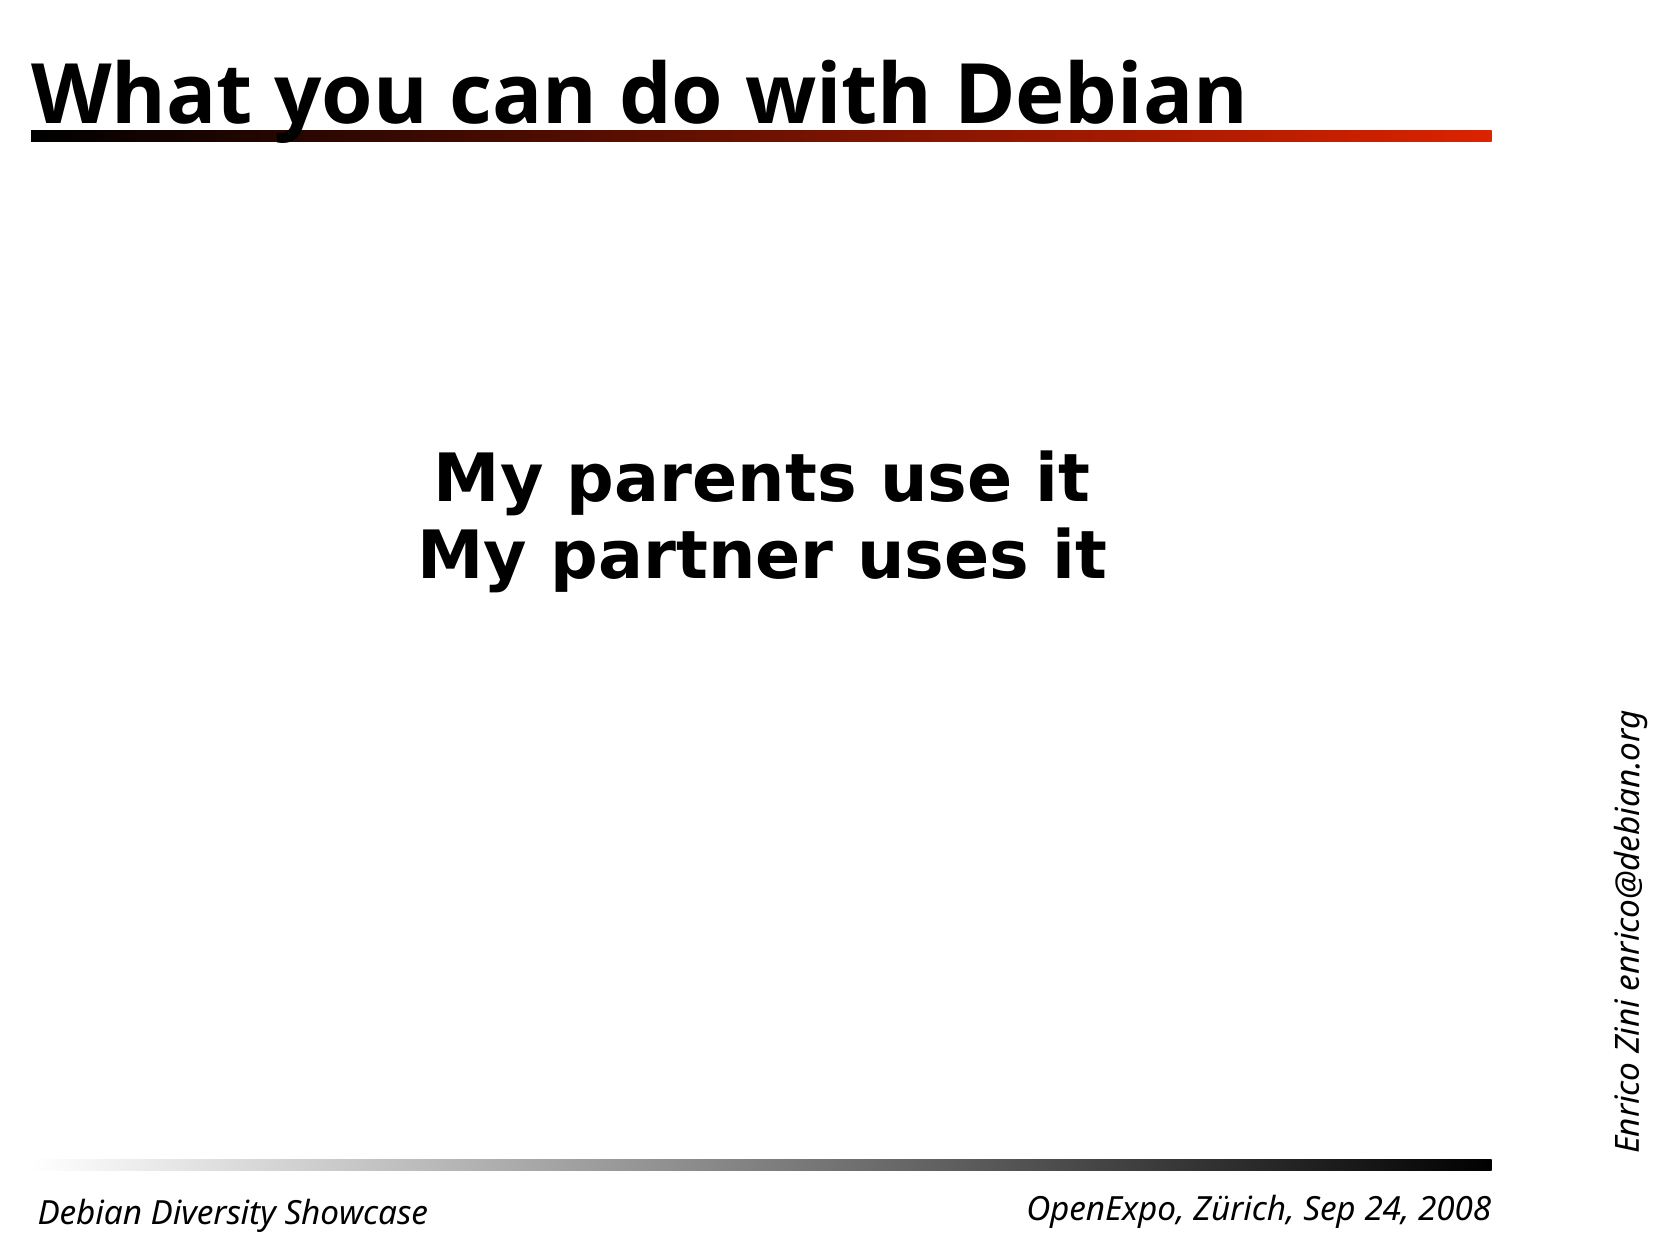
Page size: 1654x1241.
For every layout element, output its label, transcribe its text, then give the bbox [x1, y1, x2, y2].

text_box My parents use it My partner uses it [30, 439, 1495, 595]
text_box What you can do with Debian [31, 34, 1438, 168]
